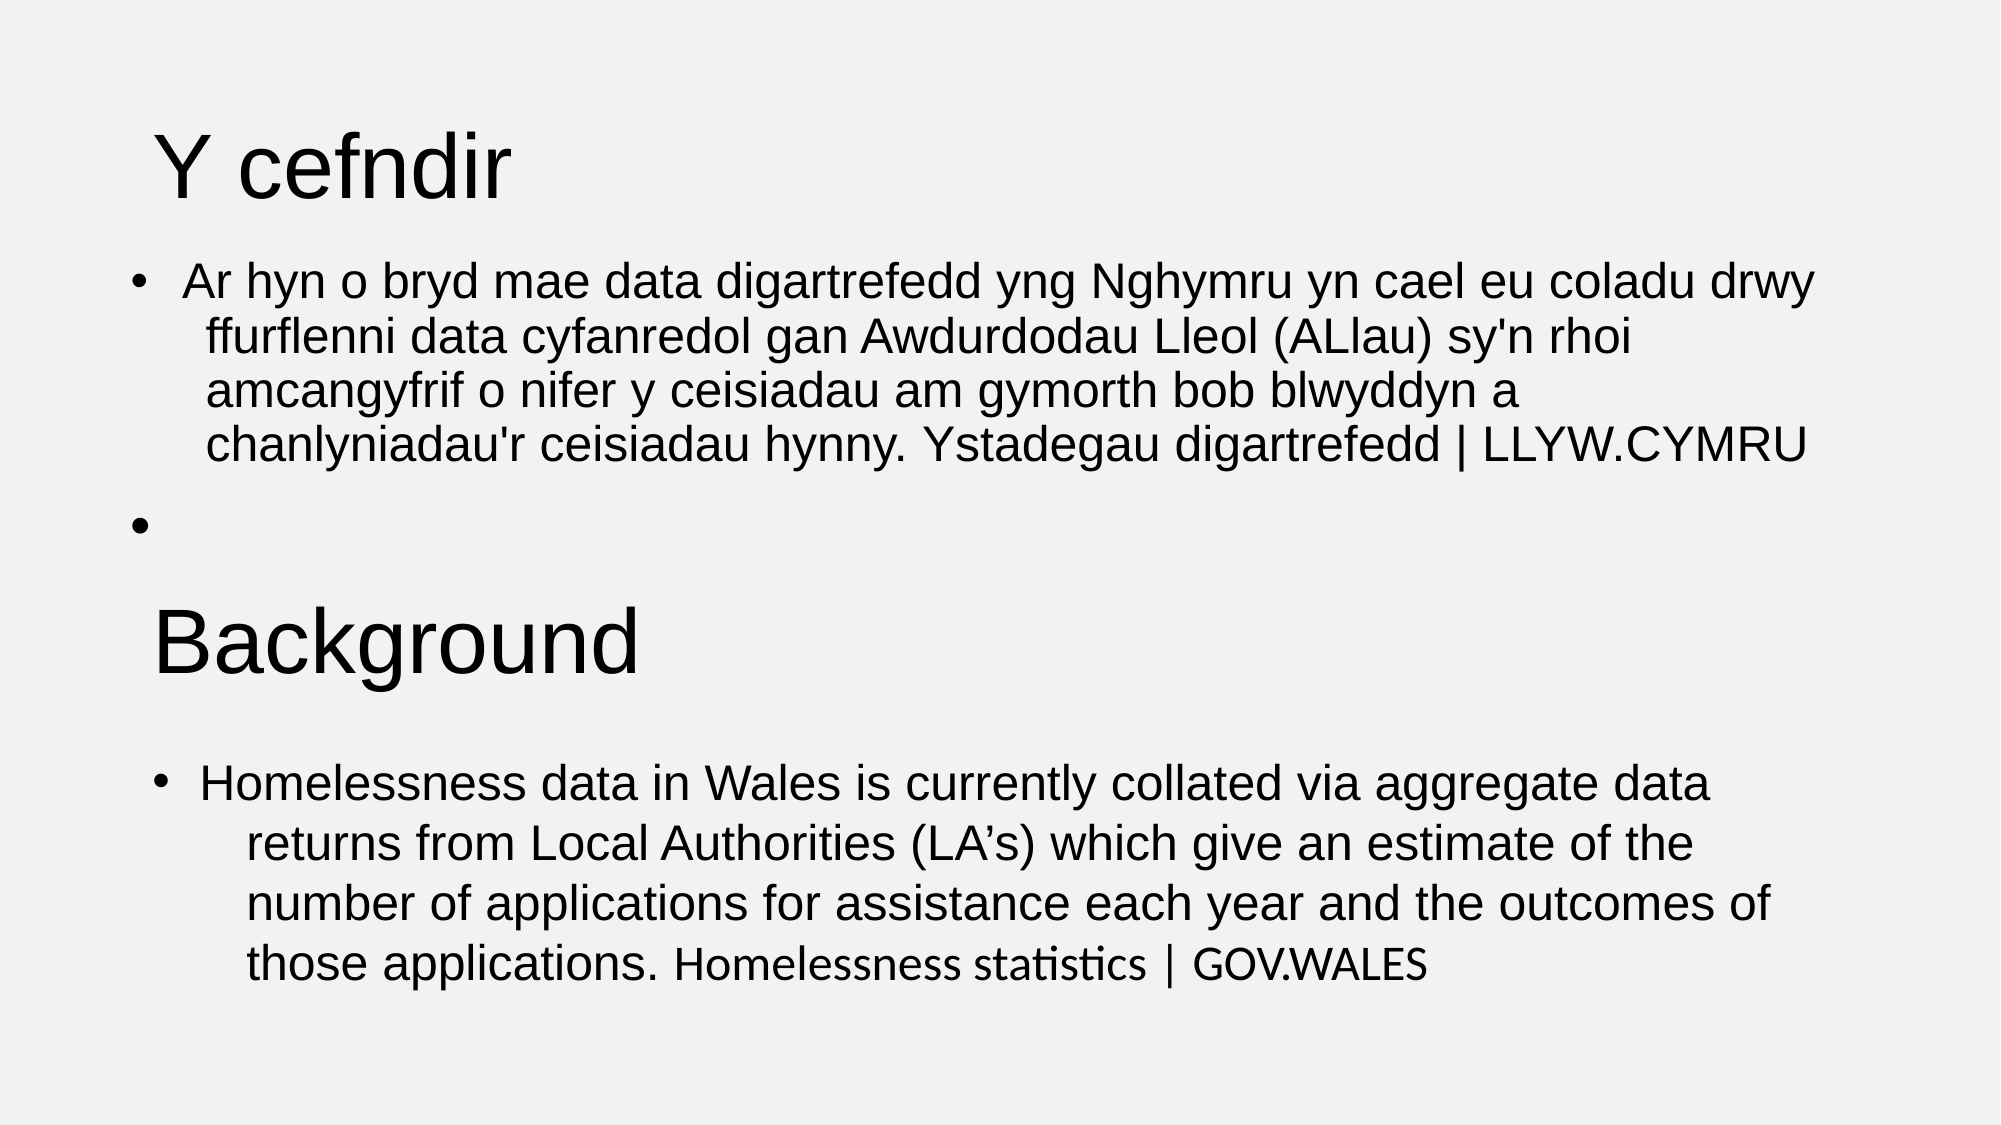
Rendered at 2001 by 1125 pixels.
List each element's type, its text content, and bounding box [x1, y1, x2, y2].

text_box Homelessness data in Wales is currently collated via aggregate data returns from Local Authorities (LA’s) which give an estimate of the number of applications for assistance each year and the outcomes of those applications. Homelessness statistics | GOV.WALES [137, 753, 1841, 1001]
text_box Background [137, 534, 1863, 753]
title Y cefndir [137, 59, 1863, 278]
list Ar hyn o bryd mae data digartrefedd yng Nghymru yn cael eu coladu drwy ffurflenni data cyfanredol gan Awdurdodau Lleol (ALlau) sy'n rhoi amcangyfrif o nifer y ceisiadau am gymorth bob blwyddyn a chanlyniadau'r ceisiadau hynny. Ystadegau digartrefedd | LLYW.CYMRU [115, 248, 1841, 535]
